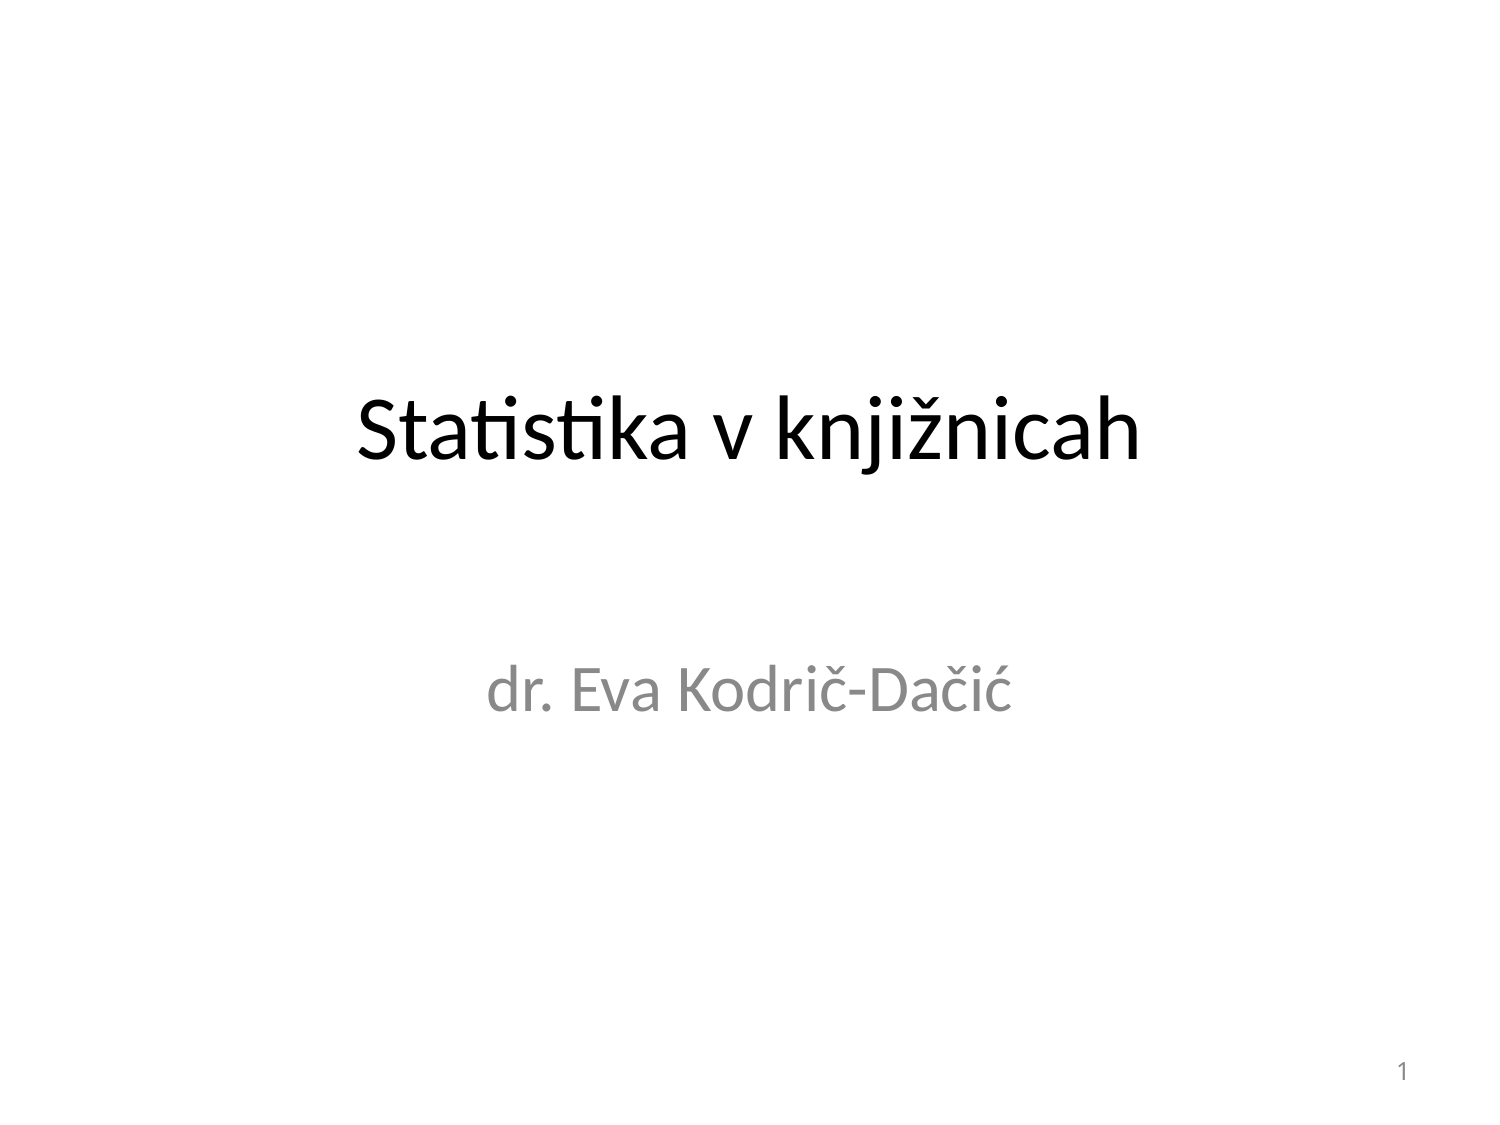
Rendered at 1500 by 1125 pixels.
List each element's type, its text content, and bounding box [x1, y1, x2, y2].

text_box dr. Eva Kodrič-Dačić [225, 637, 1276, 926]
text_box <number> [1074, 1042, 1426, 1103]
title Statistika v knjižnicah [112, 306, 1388, 541]
